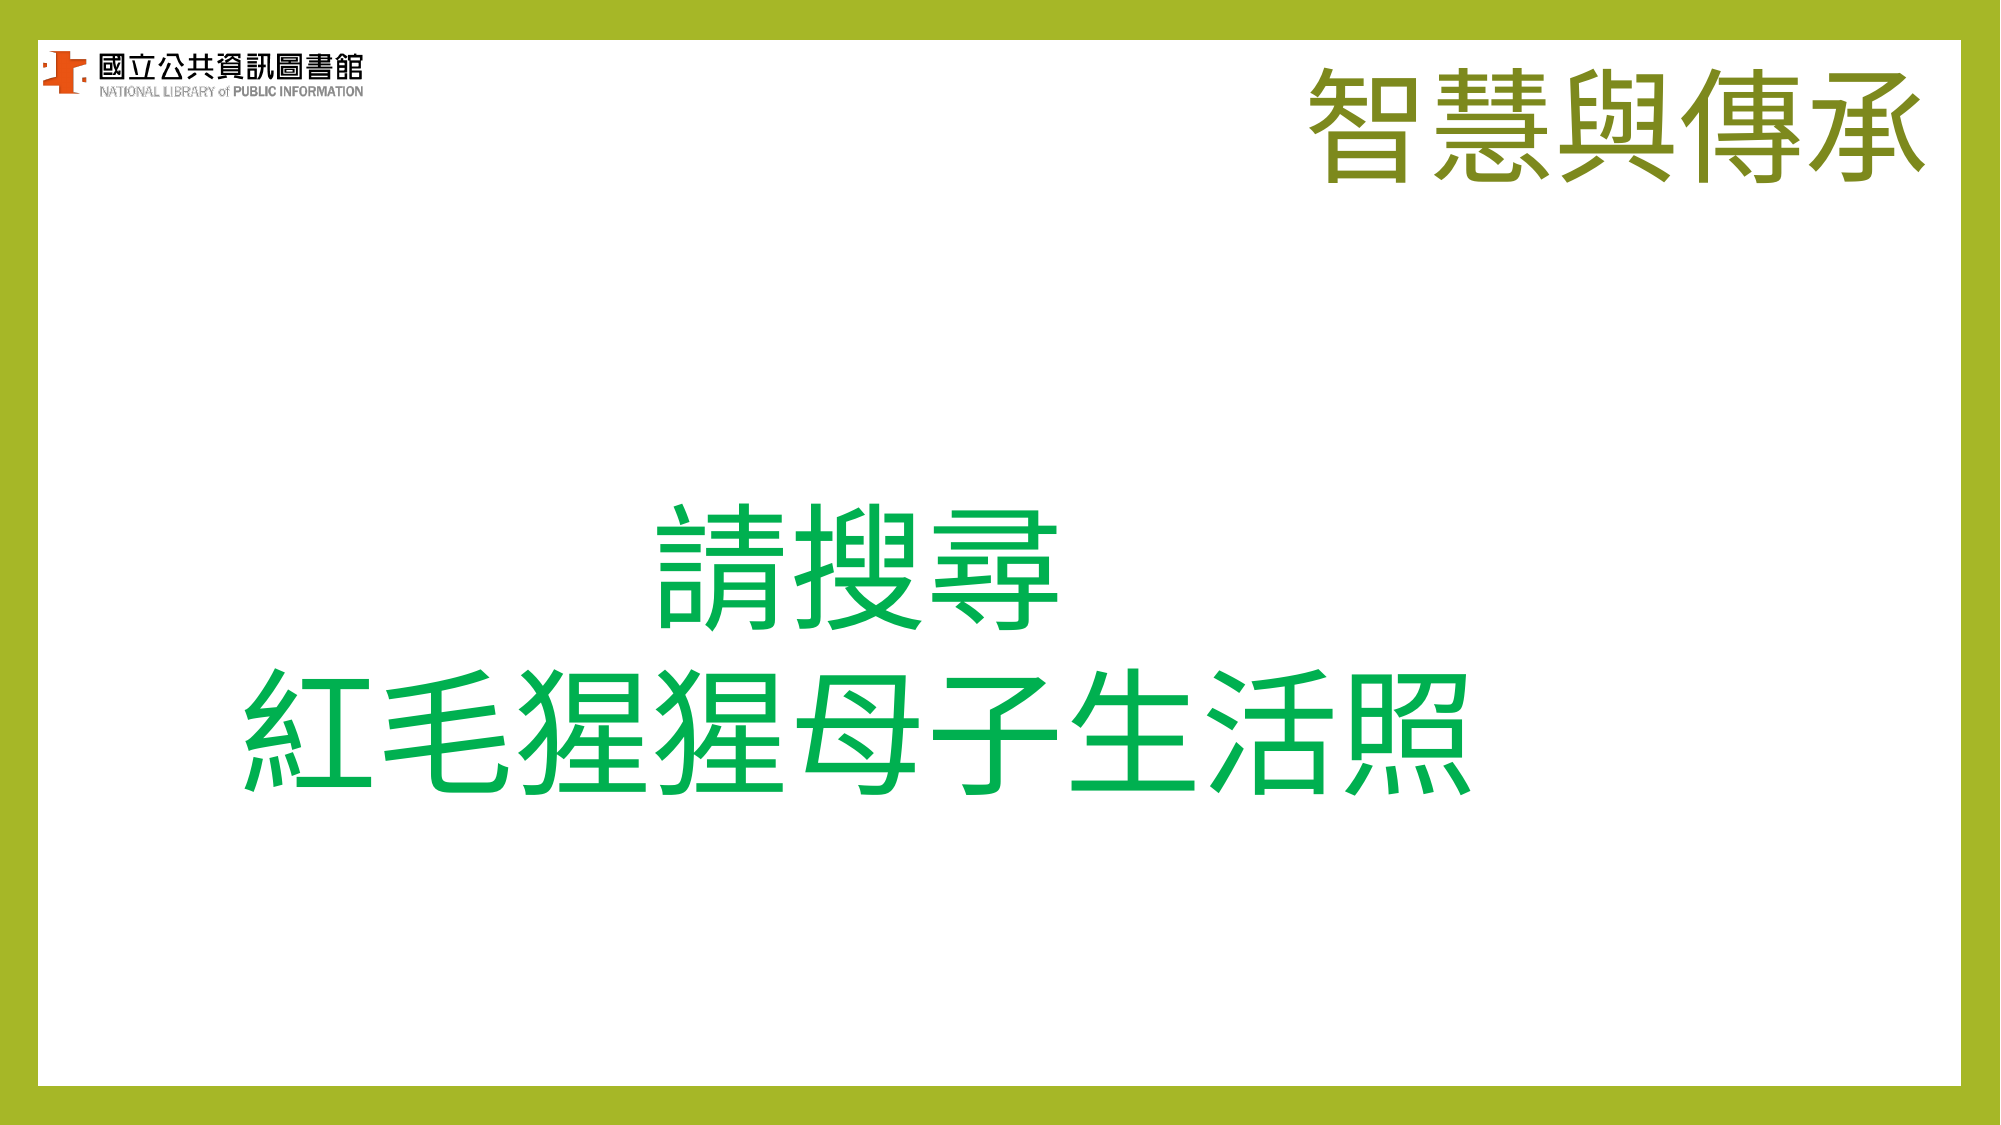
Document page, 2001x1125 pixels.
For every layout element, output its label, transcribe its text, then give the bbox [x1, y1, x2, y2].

text_box 請搜尋 紅毛猩猩母子生活照 [218, 474, 1499, 823]
text_box 智慧與傳承 [1289, 40, 1977, 208]
